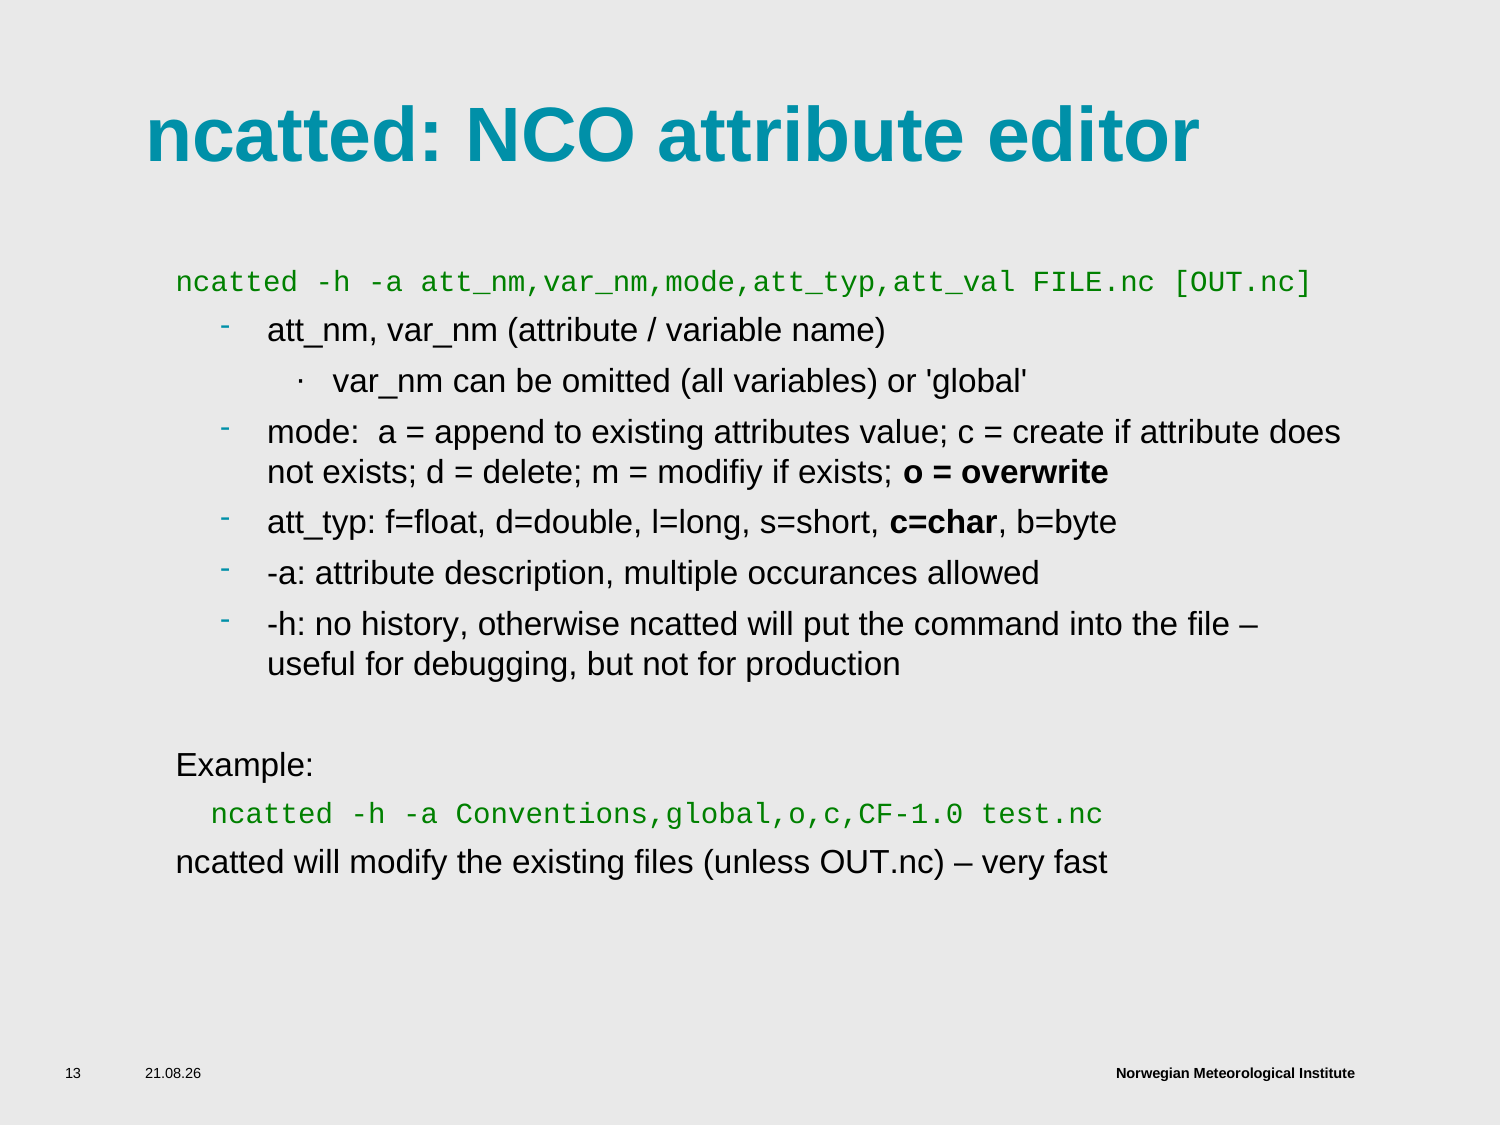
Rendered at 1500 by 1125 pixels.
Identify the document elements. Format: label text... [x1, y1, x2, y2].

list ncatted -h -a att_nm,var_nm,mode,att_typ,att_val FILE.nc [OUT.nc] att_nm, var_nm (attribute / variable name) var_nm can be omitted (all variables) or 'global' mode: a = append to existing attributes value; c = create if attribute does not exists; d = delete; m = modifiy if exists; o = overwrite att_typ: f=float, d=double, l=long, s=short, c=char, b=byte -a: attribute description, multiple occurances allowed -h: no history, otherwise ncatted will put the command into the file – useful for debugging, but not for production Example: ncatted -h -a Conventions,global,o,c,CF-1.0 test.nc ncatted will modify the existing files (unless OUT.nc) – very fast [145, 262, 1355, 915]
title ncatted: NCO attribute editor [145, 83, 1355, 178]
